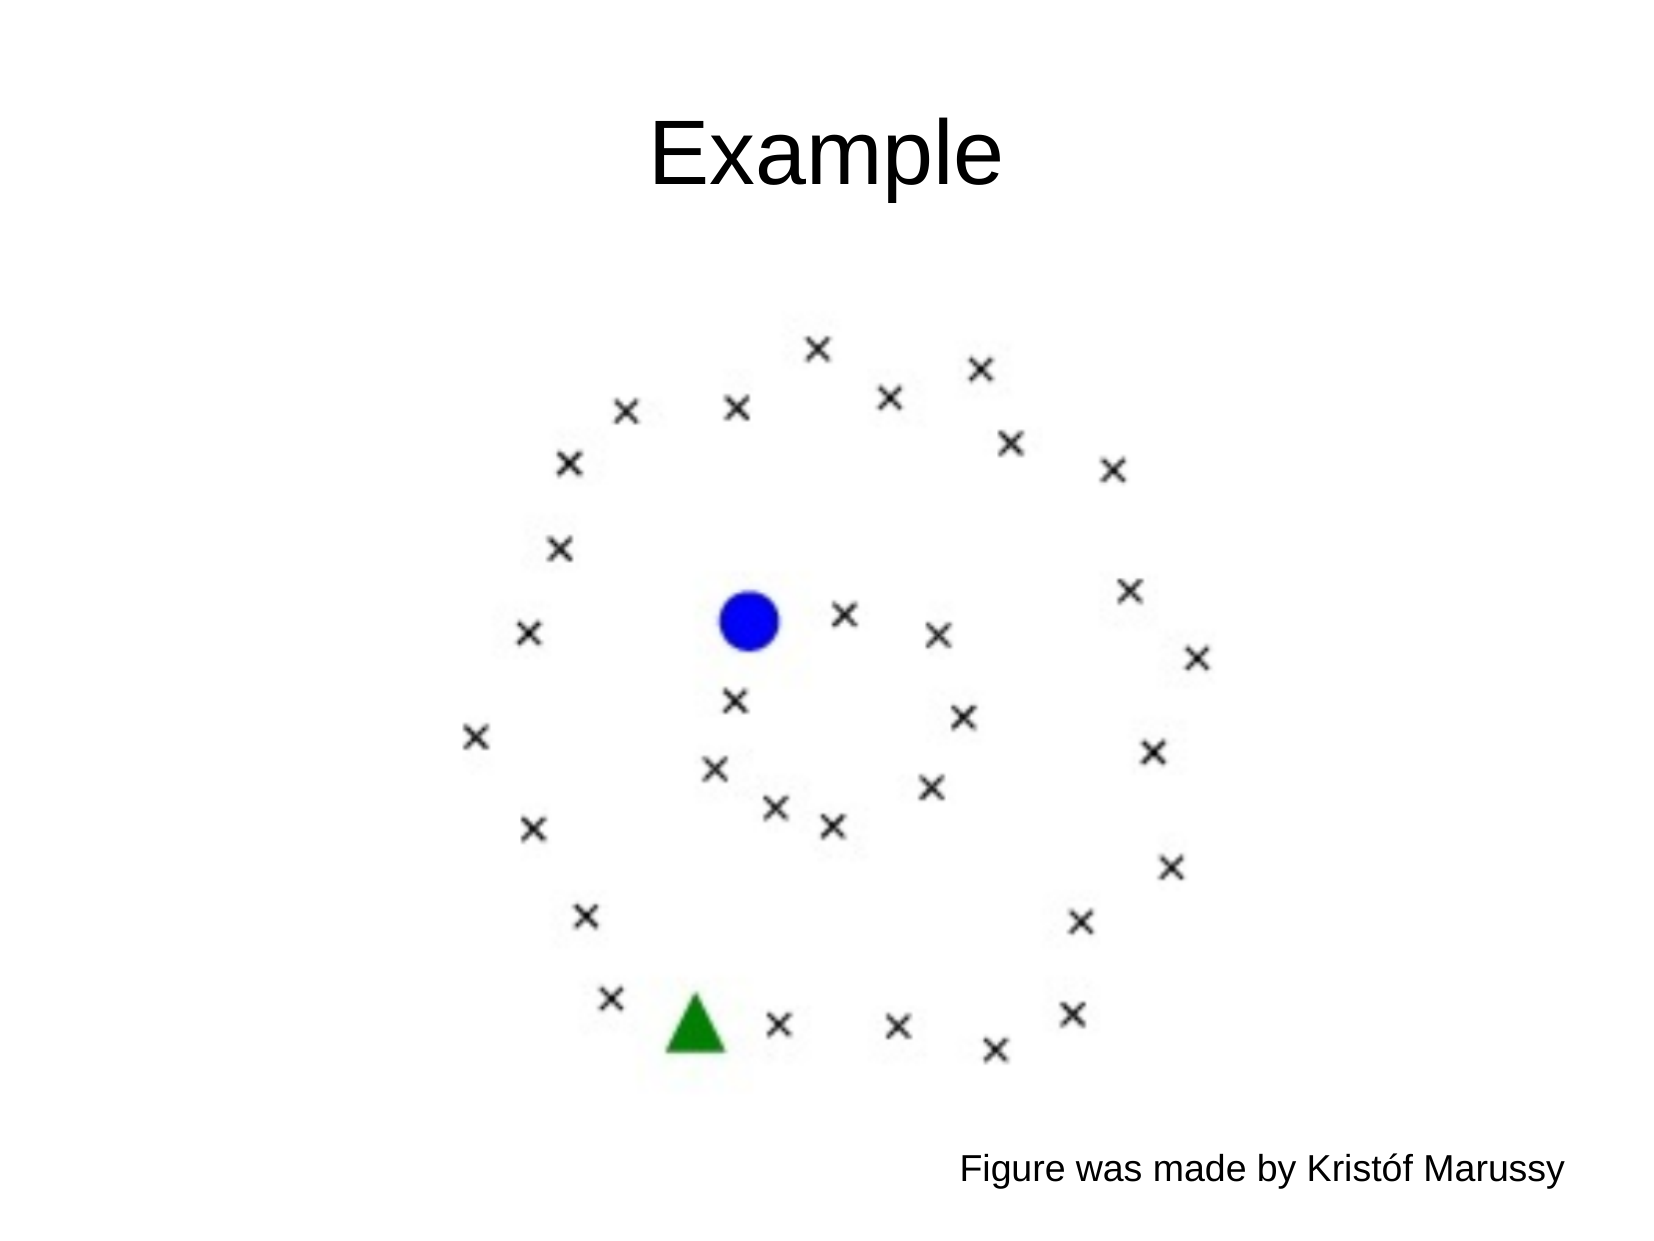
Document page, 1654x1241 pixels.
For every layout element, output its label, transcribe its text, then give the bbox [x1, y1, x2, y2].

text_box Figure was made by Kristóf Marussy [944, 1139, 1579, 1197]
picture [383, 289, 1290, 1120]
title Example [82, 49, 1571, 257]
